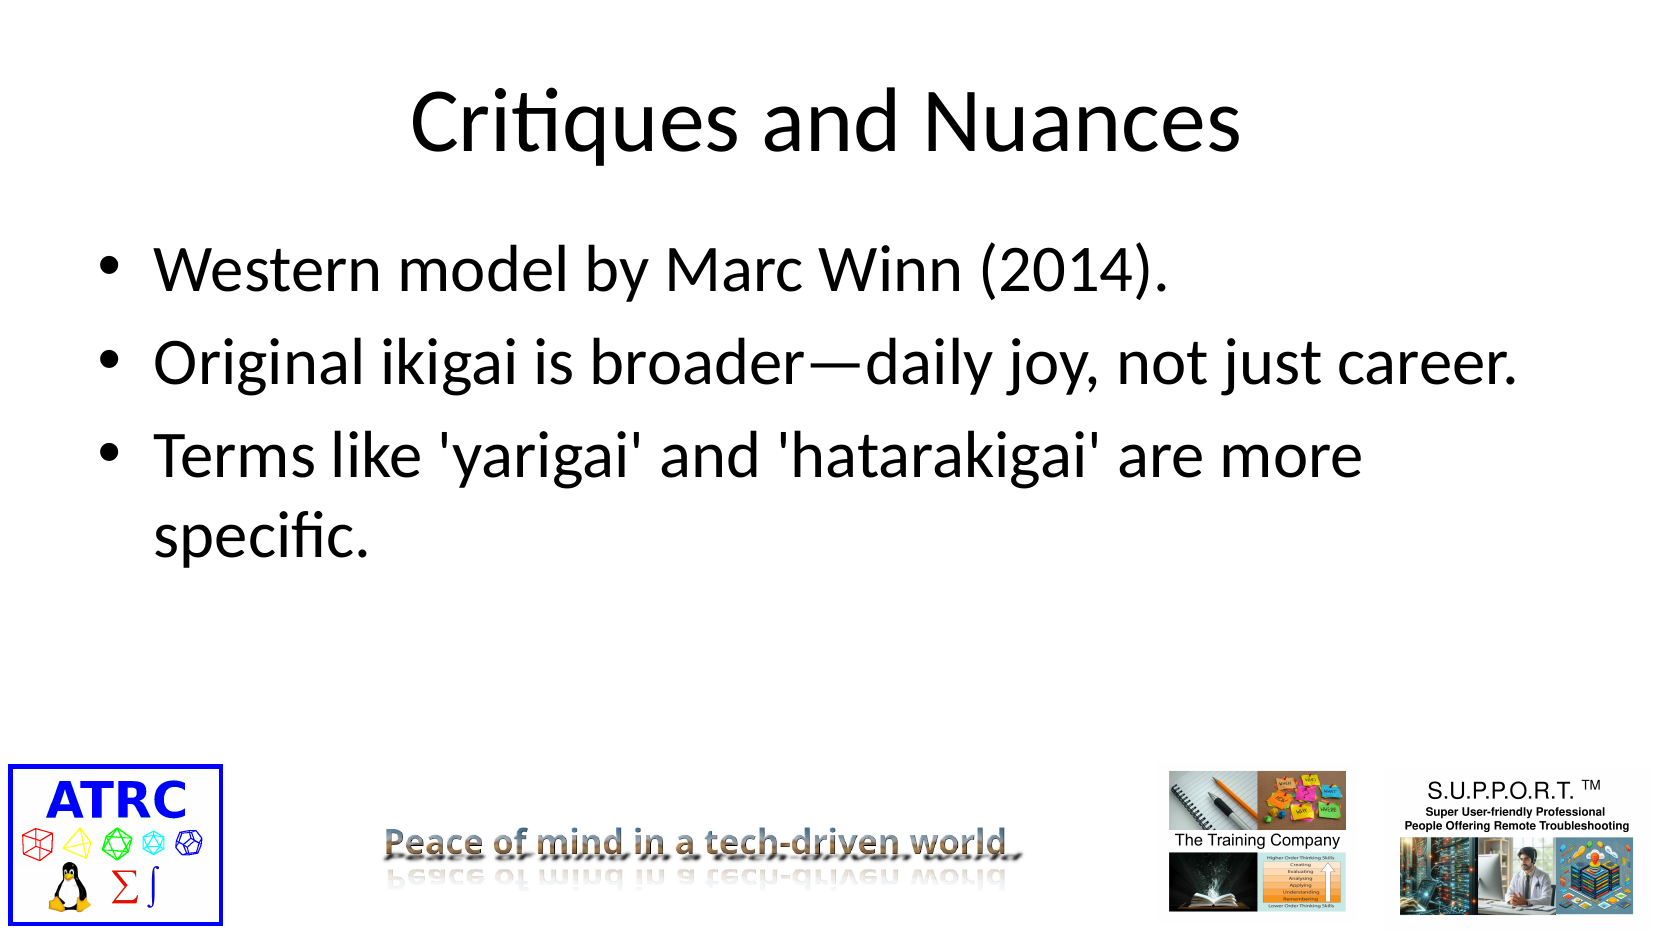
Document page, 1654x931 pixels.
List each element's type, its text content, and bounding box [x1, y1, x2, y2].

picture [1384, 768, 1652, 930]
picture [8, 764, 223, 926]
picture [1157, 831, 1358, 922]
list Western model by Marc Winn (2014). Original ikigai is broader—daily joy, not just career. Terms like 'yarigai' and 'hatarakigai' are more specific. [82, 217, 1571, 831]
picture [380, 831, 1026, 904]
title Critiques and Nuances [82, 37, 1571, 193]
